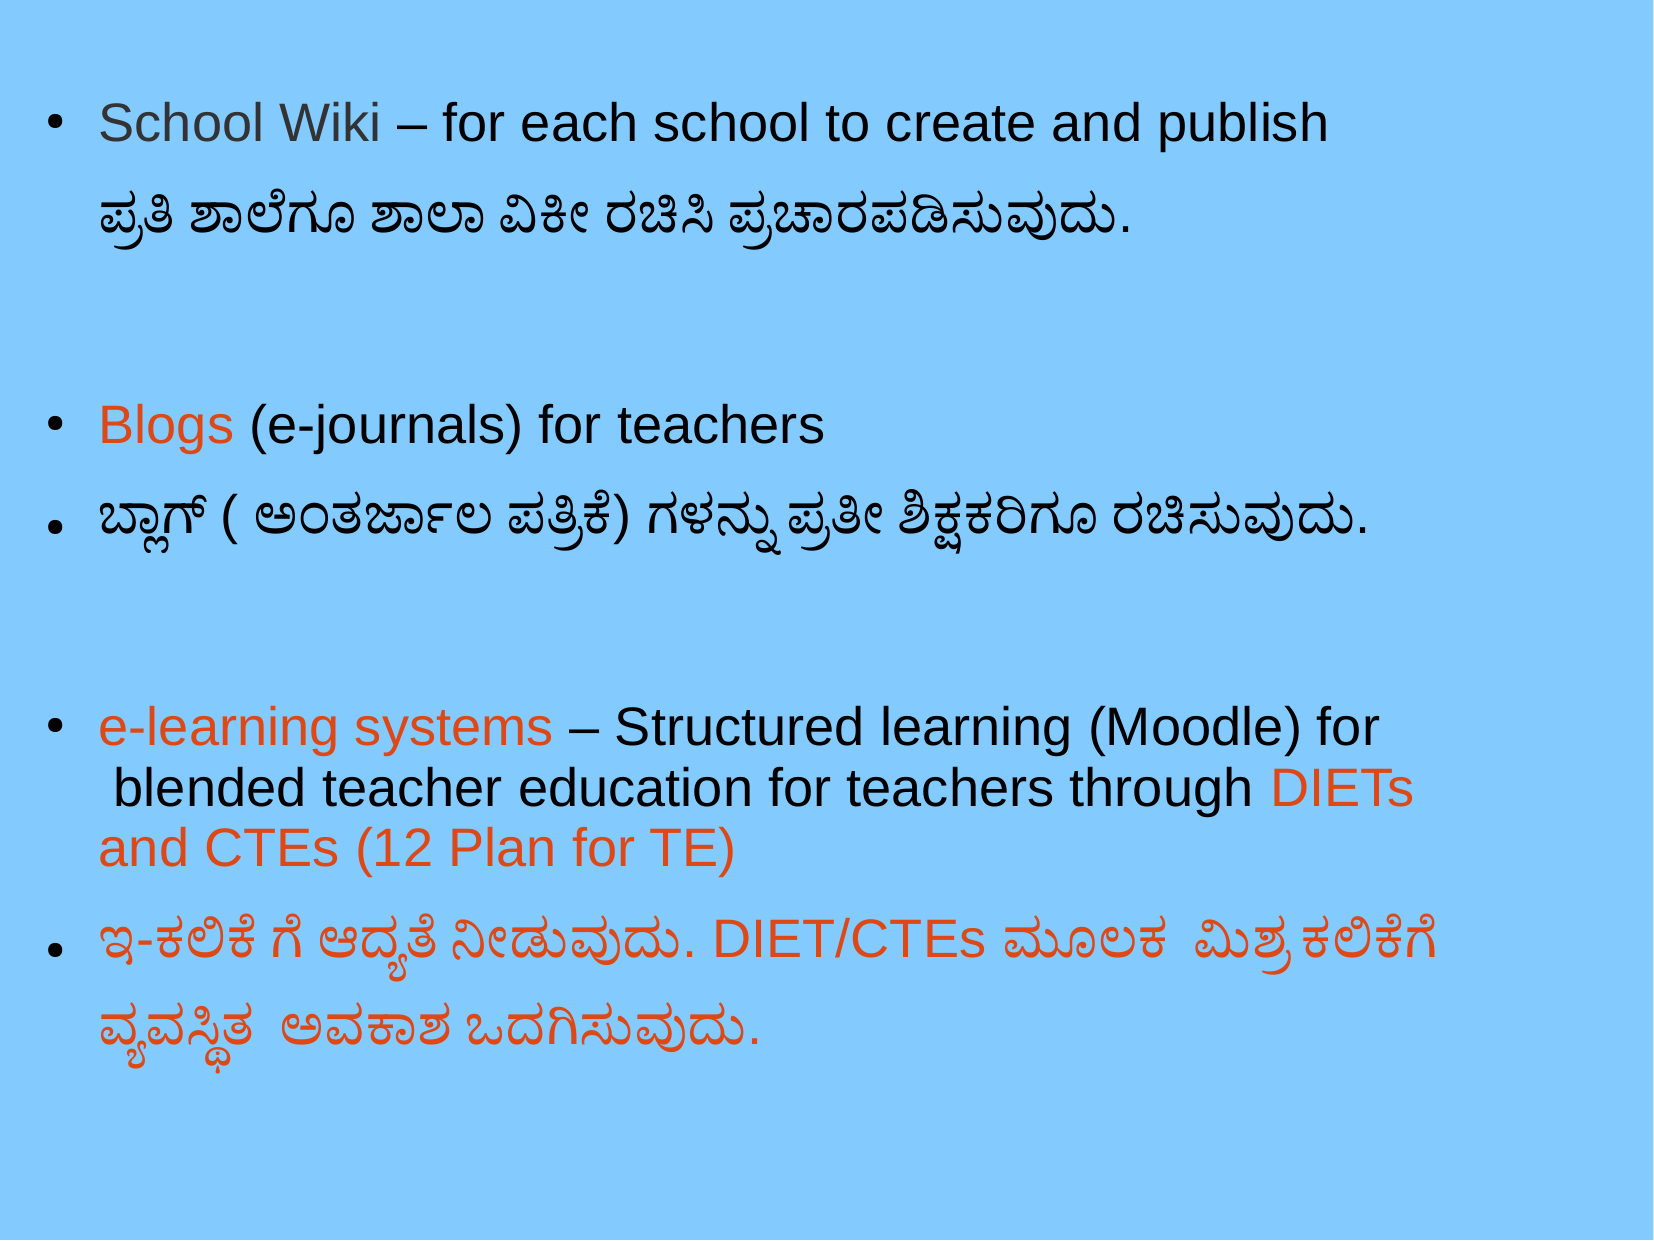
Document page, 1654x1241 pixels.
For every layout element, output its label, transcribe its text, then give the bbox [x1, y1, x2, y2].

list School Wiki – for each school to create and publish ಪ್ರತಿ ಶಾಲೆಗೂ ಶಾಲಾ ವಿಕೀ ರಚಿಸಿ ಪ್ರಚಾರಪಡಿಸುವುದು. Blogs (e-journals) for teachers ಬ್ಲಾಗ್ ( ಅಂತರ್ಜಾಲ ಪತ್ರಿಕೆ) ಗಳನ್ನು ಪ್ರತೀ ಶಿಕ್ಷಕರಿಗೂ ರಚಿಸುವುದು. e-learning systems – Structured learning (Moodle) for blended teacher education for teachers through DIETs and CTEs (12 Plan for TE) ಇ-ಕಲಿಕೆ ಗೆ ಆದ್ಯತೆ ನೀಡುವುದು. DIET/CTEs ಮೂಲಕ ಮಿಶ್ರ ಕಲಿಕೆಗೆ ವ್ಯವಸ್ಥಿತ ಅವಕಾಶ ಒದಗಿಸುವುದು. [27, 92, 1483, 1218]
